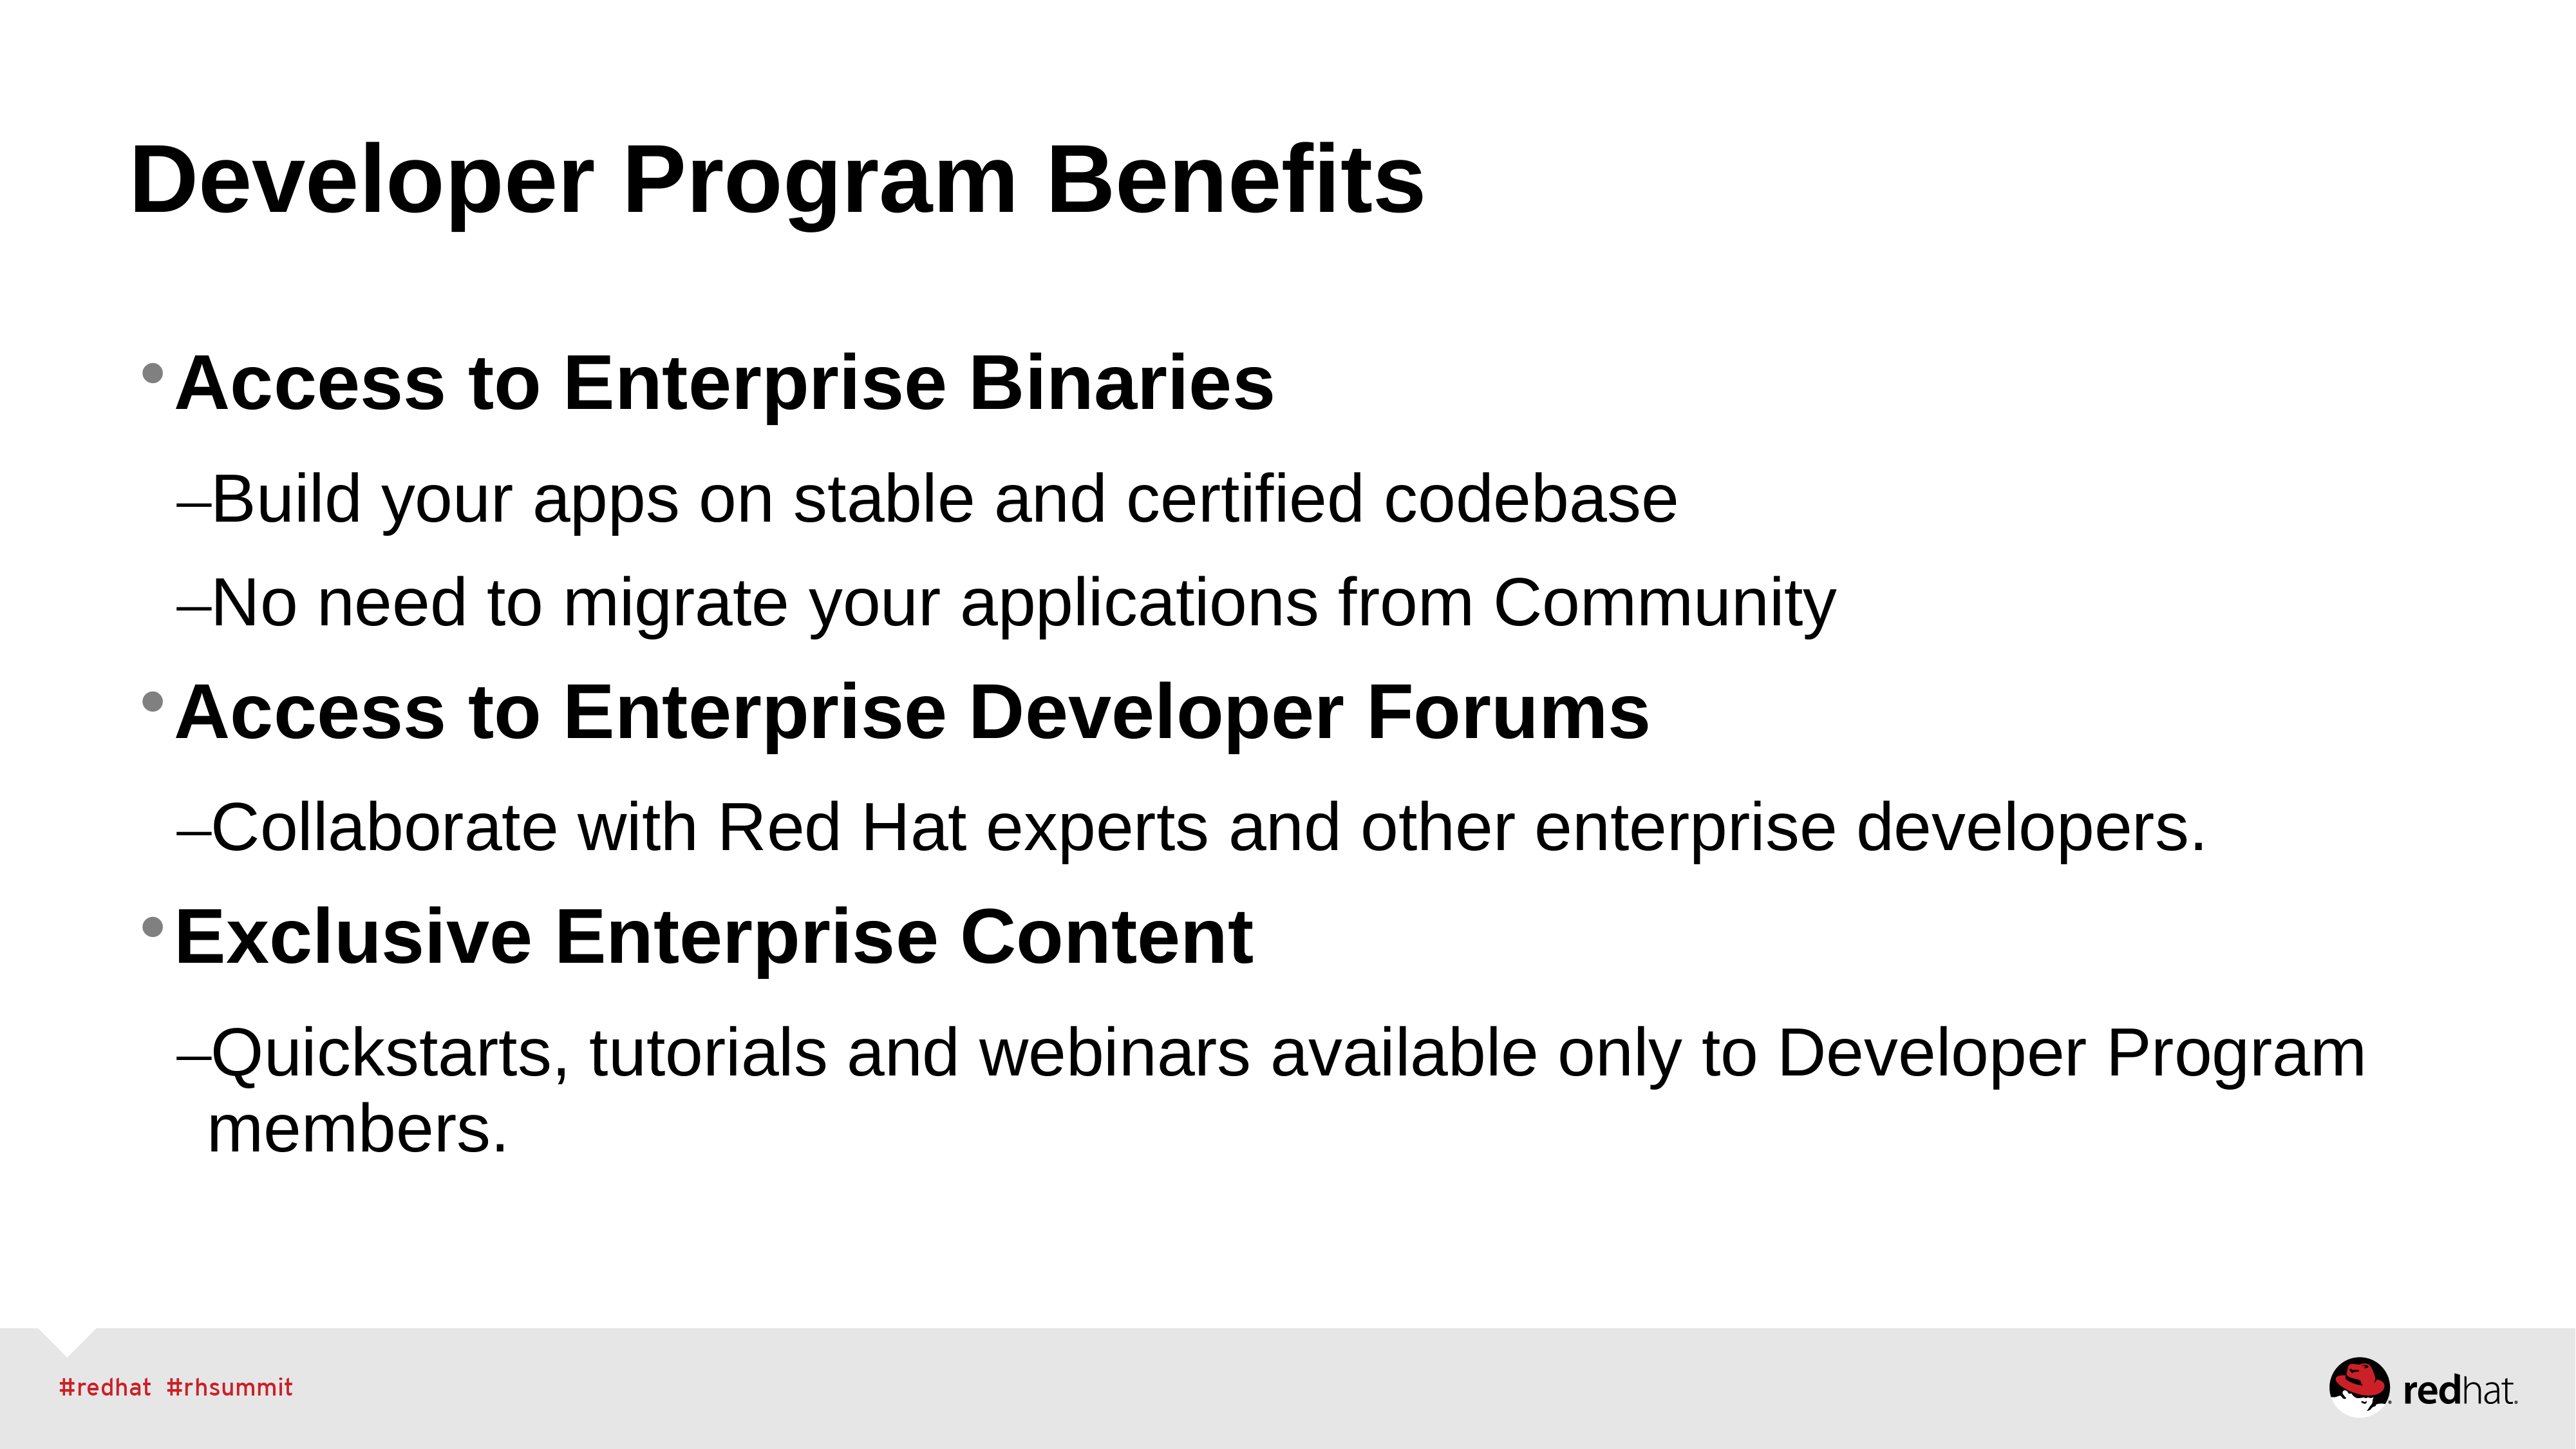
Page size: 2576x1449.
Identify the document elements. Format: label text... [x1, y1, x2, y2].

picture [0, 0, 2575, 1449]
title Developer Program Benefits [128, 57, 2447, 300]
list Access to Enterprise Binaries Build your apps on stable and certified codebase No need to migrate your applications from Community Access to Enterprise Developer Forums Collaborate with Red Hat experts and other enterprise developers. Exclusive Enterprise Content Quickstarts, tutorials and webinars available only to Developer Program members. [128, 339, 2447, 1296]
